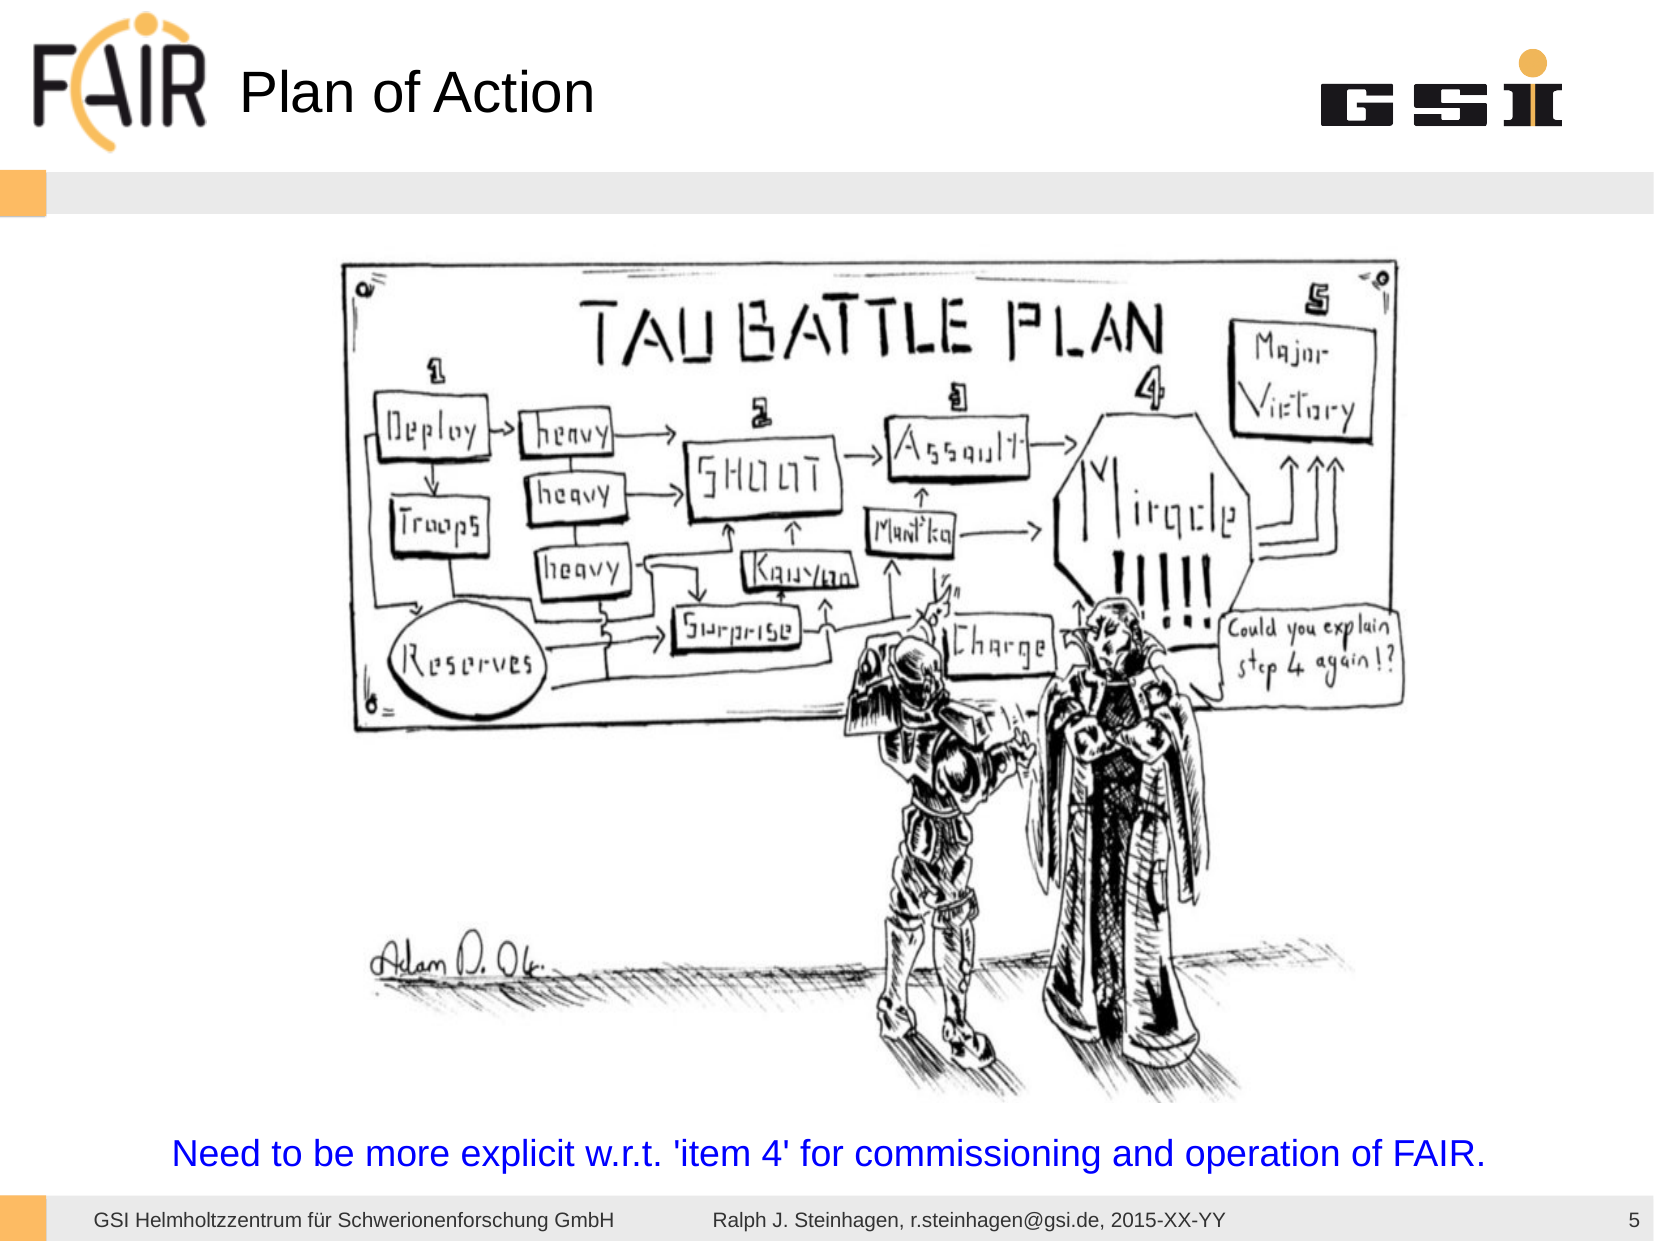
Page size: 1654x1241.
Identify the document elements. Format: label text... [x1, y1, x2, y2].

picture [1319, 46, 1564, 129]
text_box Need to be more explicit w.r.t. 'item 4' for commissioning and operation of FAIR. [156, 1124, 1502, 1182]
picture [33, 10, 207, 155]
title Plan of Action [239, 23, 1301, 162]
picture [206, 225, 1447, 1103]
